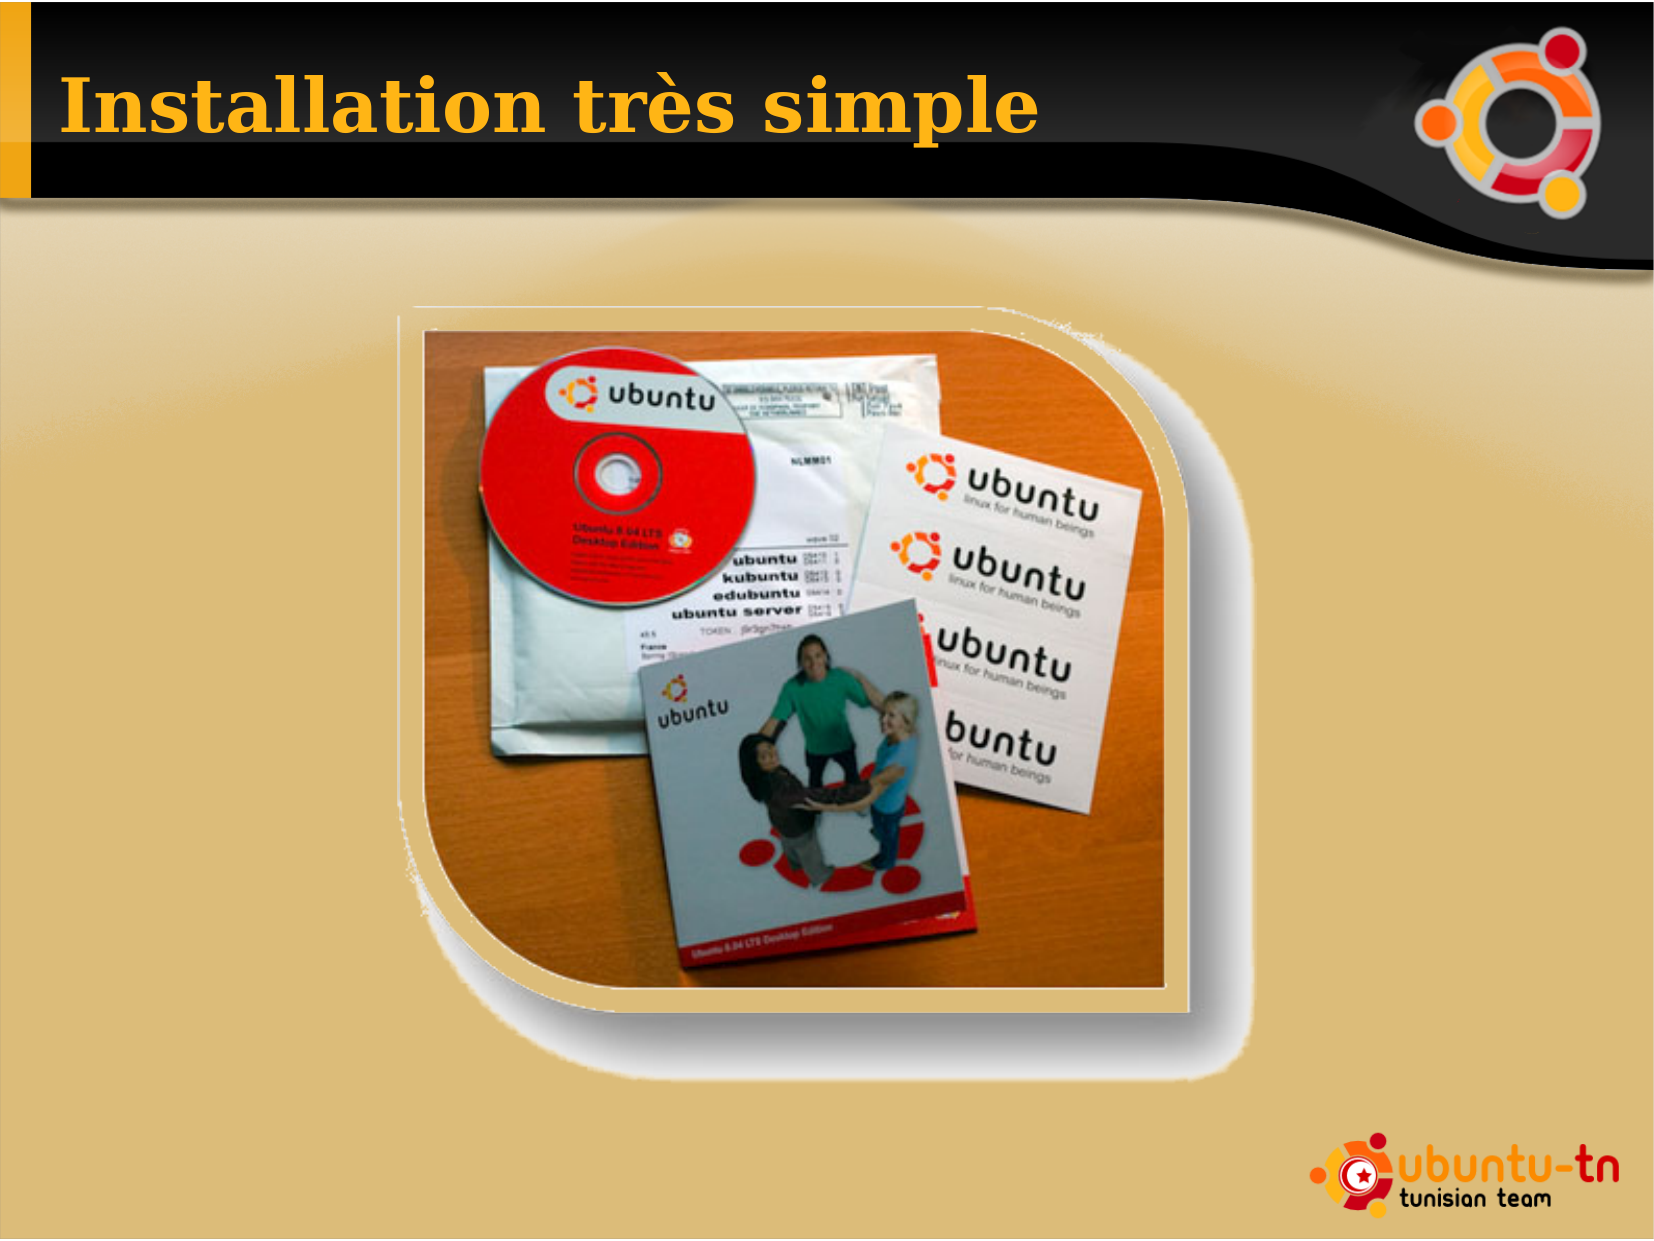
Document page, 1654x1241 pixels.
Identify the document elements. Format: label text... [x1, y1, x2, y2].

picture [0, 0, 1654, 1241]
title Installation très simple [59, 9, 1447, 202]
